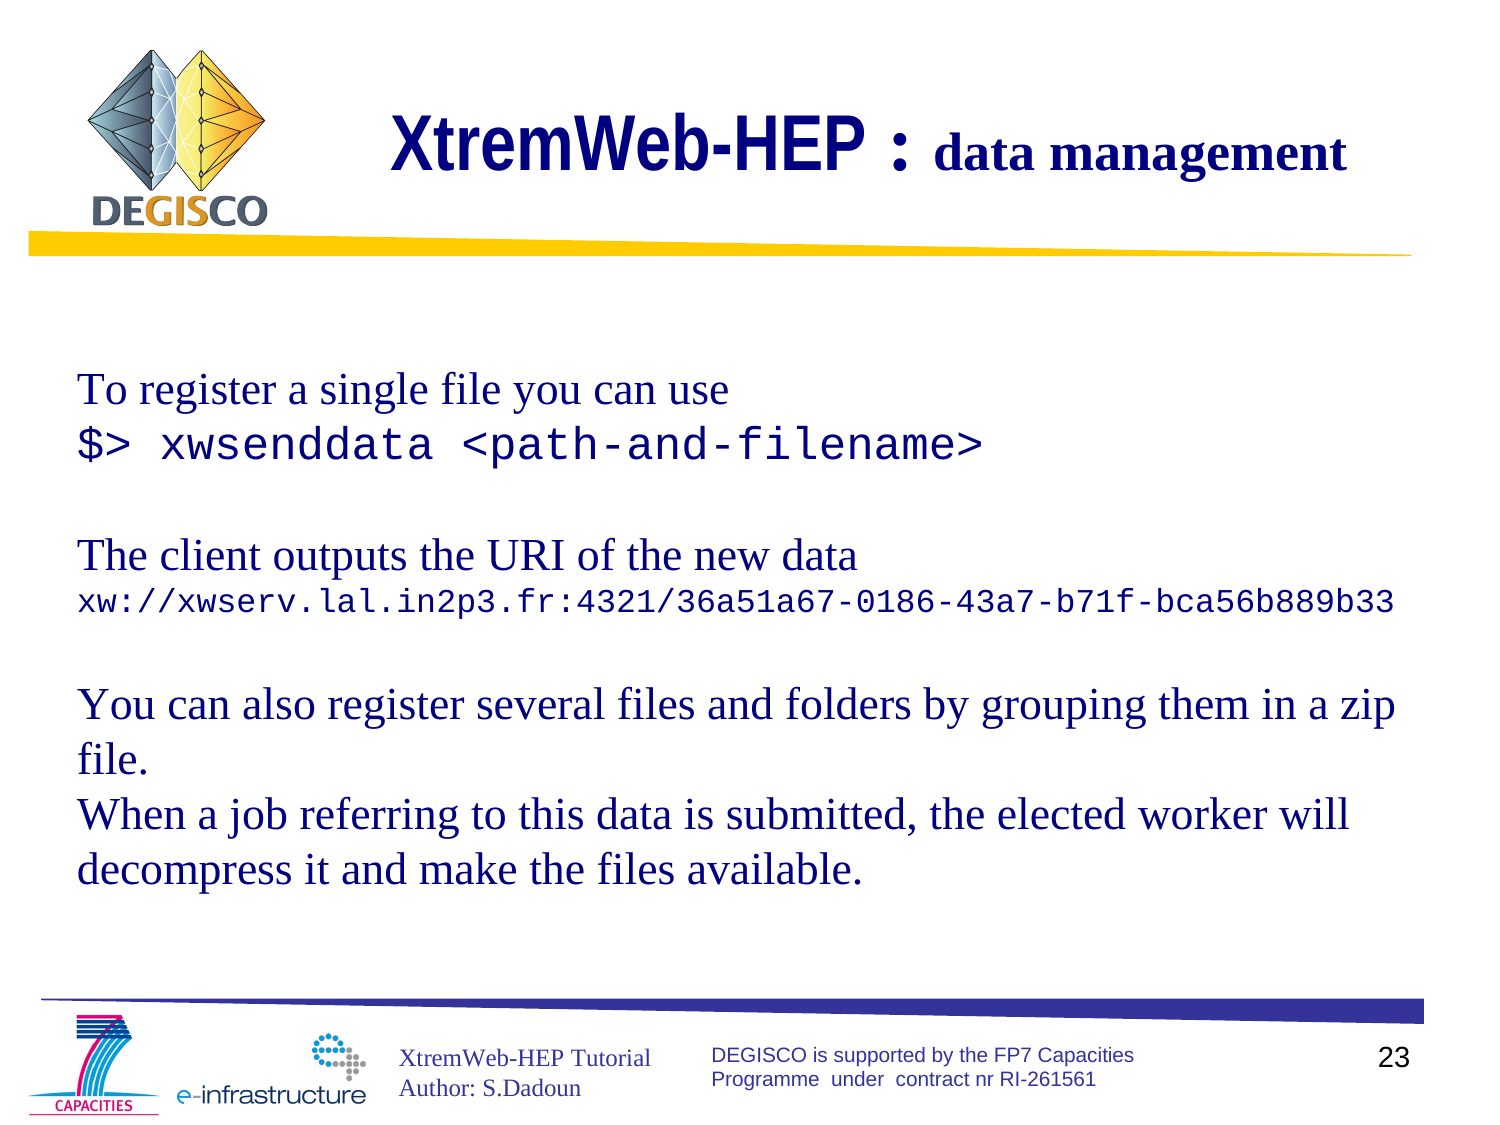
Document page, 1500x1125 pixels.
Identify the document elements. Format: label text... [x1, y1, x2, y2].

picture [22, 1007, 165, 1124]
picture [317, 1038, 340, 1049]
picture [177, 1033, 366, 1104]
subtitle To register a single file you can use $> xwsenddata <path-and-filename> The client outputs the URI of the new data xw://xwserv.lal.in2p3.fr:4321/36a51a67-0186-43a7-b71f-bca56b889b33 You can also register several files and folders by grouping them in a zip file. When a job referring to this data is submitted, the elected worker will decompress it and make the files available. [76, 255, 1427, 998]
title XtremWeb-HEP : data management [260, 56, 1479, 221]
picture [65, 44, 287, 226]
